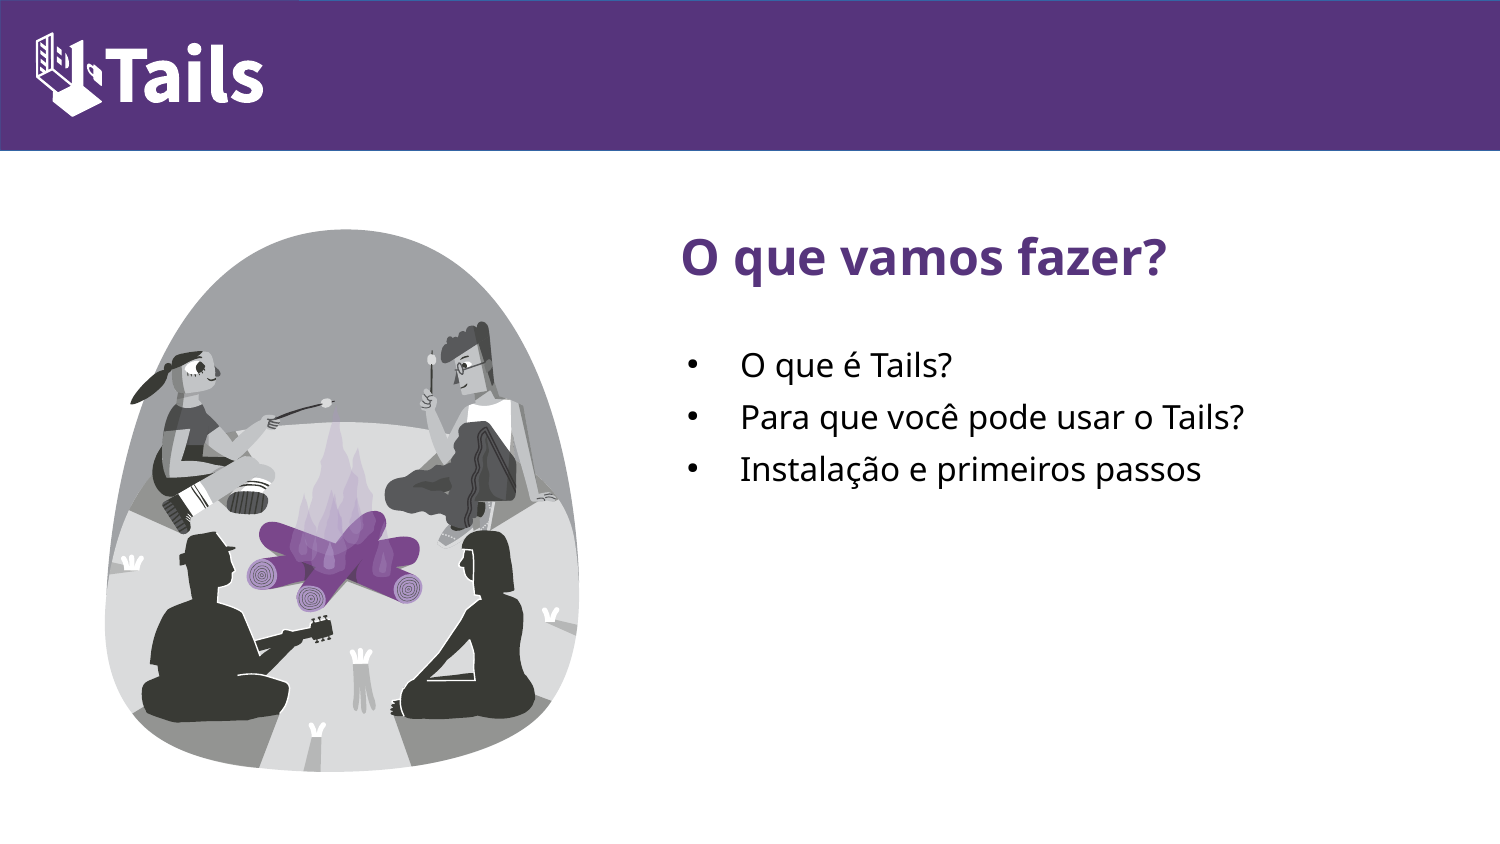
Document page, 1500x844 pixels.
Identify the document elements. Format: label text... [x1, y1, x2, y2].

picture [100, 223, 585, 776]
list O que é Tails? Para que você pode usar o Tails? Instalação e primeiros passos [669, 335, 1463, 788]
title O que vamos fazer? [680, 192, 1463, 319]
